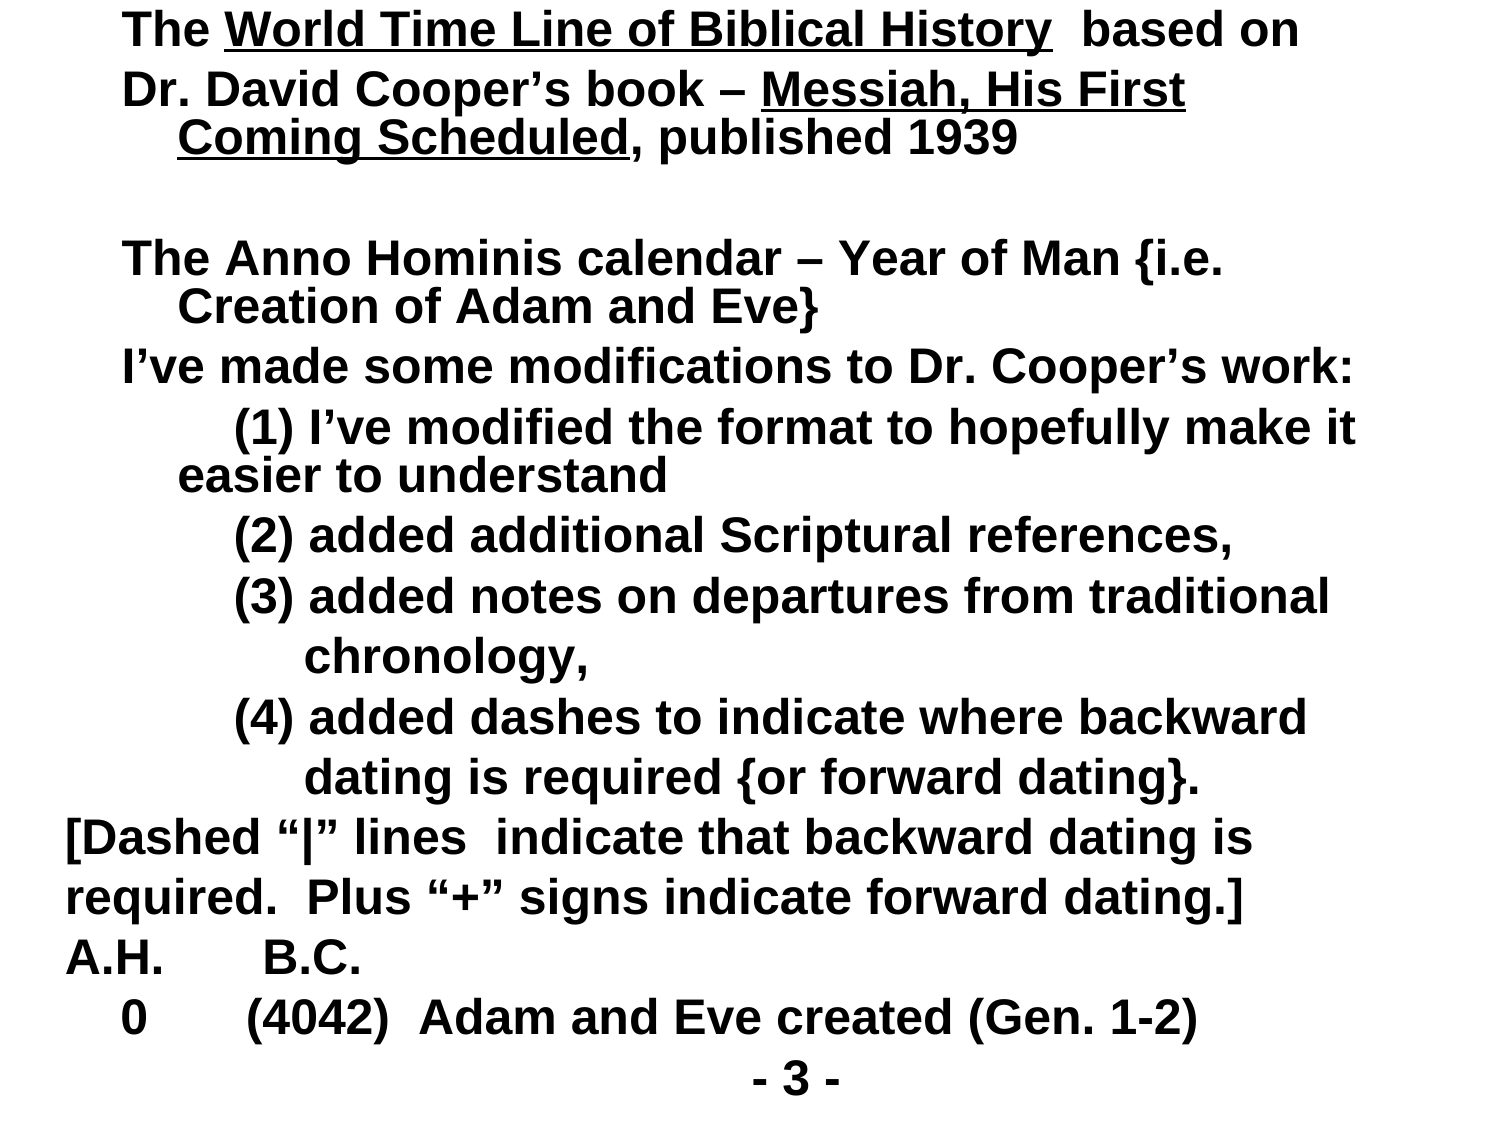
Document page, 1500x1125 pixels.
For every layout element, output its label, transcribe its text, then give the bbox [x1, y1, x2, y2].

list The World Time Line of Biblical History based on Dr. David Cooper’s book – Messiah, His First Coming Scheduled, published 1939 The Anno Hominis calendar – Year of Man {i.e. Creation of Adam and Eve} I’ve made some modifications to Dr. Cooper’s work: (1) I’ve modified the format to hopefully make it easier to understand (2) added additional Scriptural references, (3) added notes on departures from traditional chronology, (4) added dashes to indicate where backward dating is required {or forward dating}. [Dashed “|” lines indicate that backward dating is required. Plus “+” signs indicate forward dating.] A.H. B.C. 0 (4042) Adam and Eve created (Gen. 1-2) - 3 - [50, 0, 1401, 1125]
